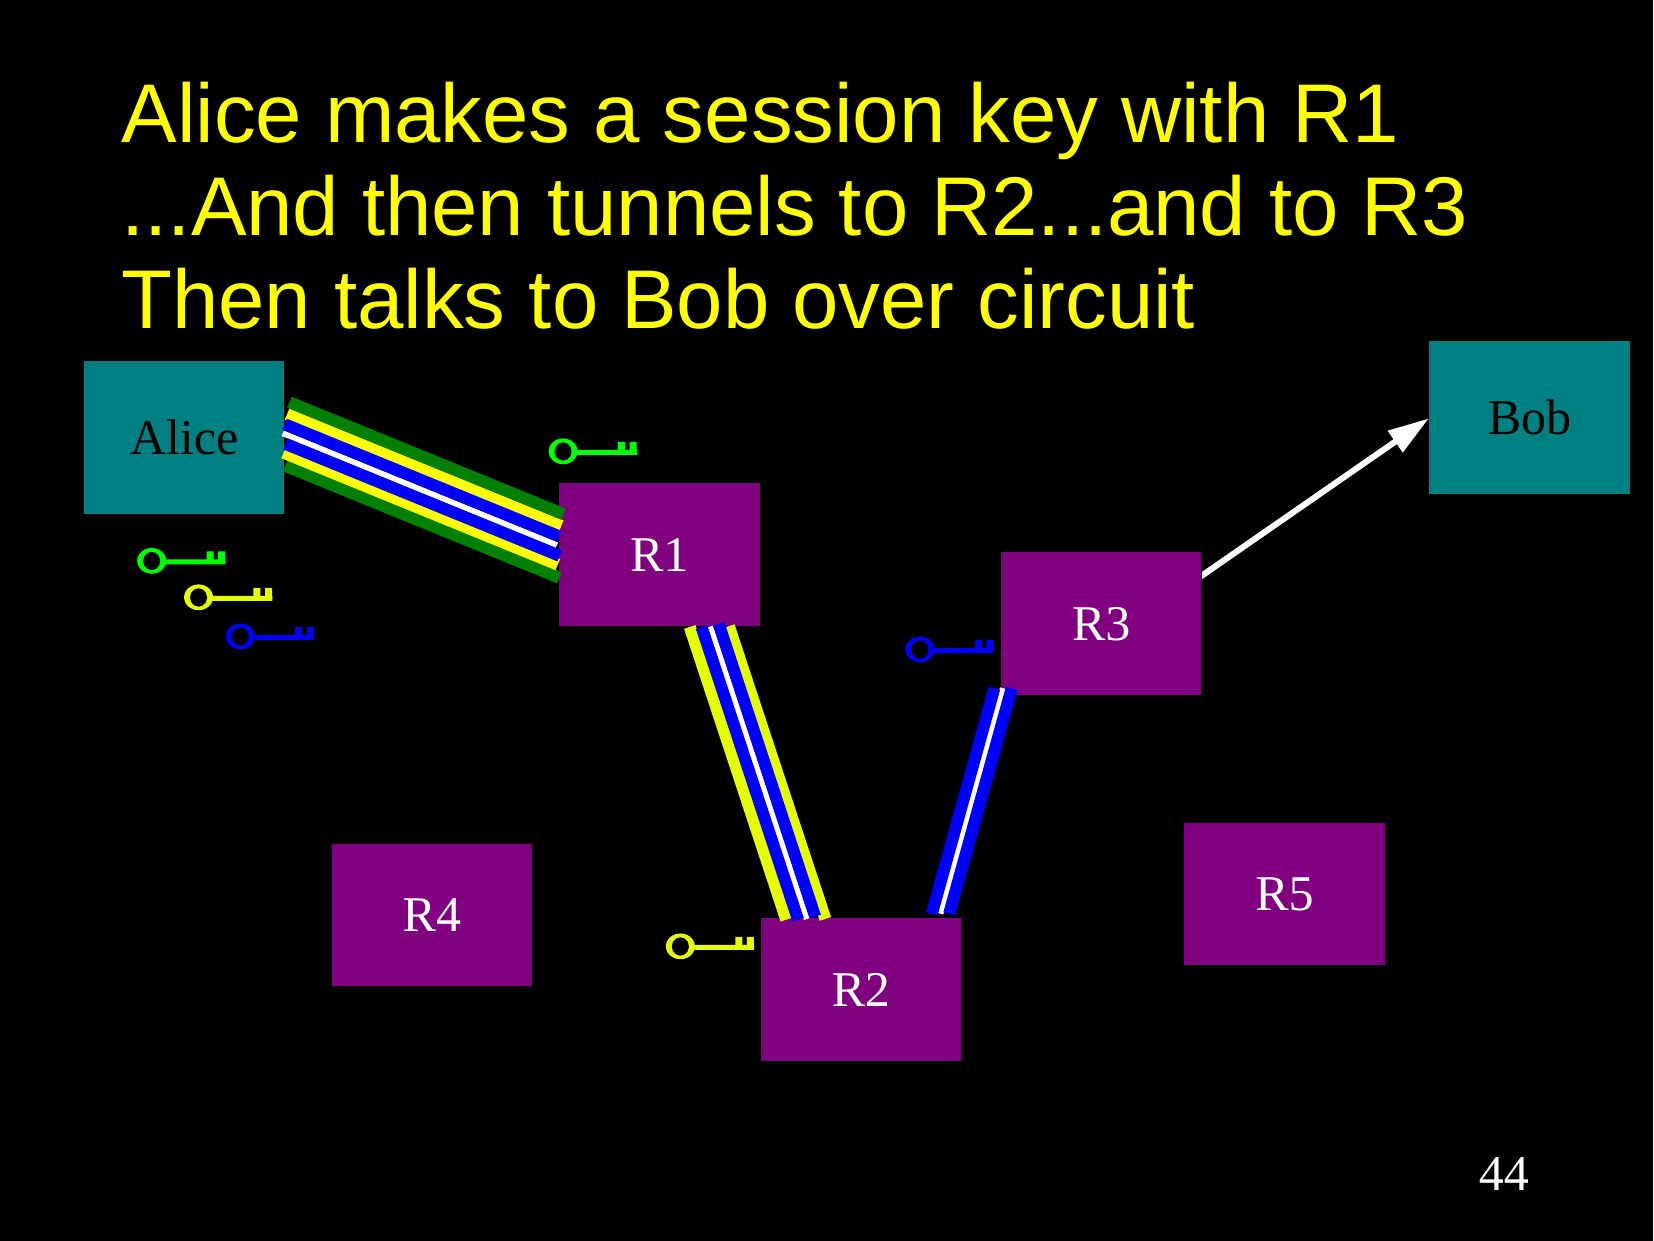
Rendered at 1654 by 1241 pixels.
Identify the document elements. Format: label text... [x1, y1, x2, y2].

text_box [905, 636, 994, 663]
text_box [665, 933, 755, 960]
text_box R1 [558, 482, 761, 627]
text_box [137, 547, 226, 574]
text_box R2 [760, 917, 962, 1062]
text_box [225, 623, 315, 650]
text_box [548, 438, 637, 465]
text_box Alice [83, 360, 285, 515]
text_box R5 [1183, 822, 1386, 966]
text_box [184, 584, 273, 611]
title Alice makes a session key with R1 ...And then tunnels to R2...and to R3 Then talks to Bob over circuit [121, 63, 1534, 350]
text_box R3 [1000, 551, 1202, 696]
text_box R4 [331, 843, 533, 987]
text_box Bob [1428, 340, 1631, 495]
